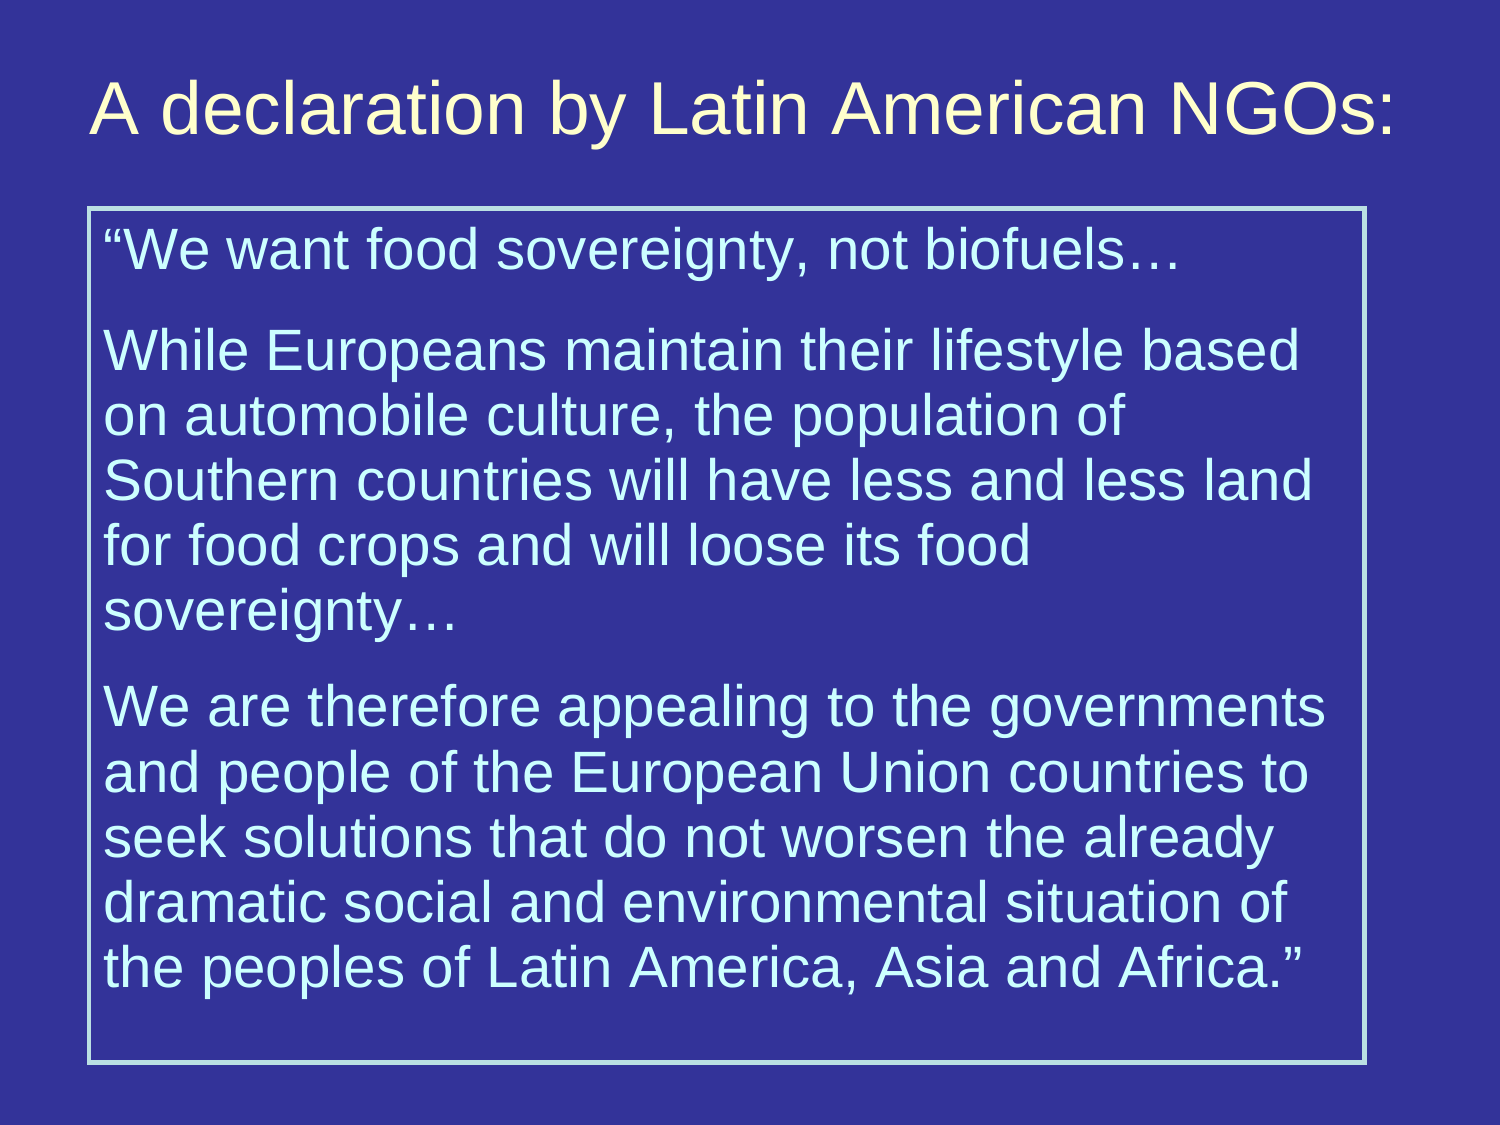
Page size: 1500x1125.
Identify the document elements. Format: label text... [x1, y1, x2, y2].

title A declaration by Latin American NGOs: [75, 45, 1426, 173]
text_box “We want food sovereignty, not biofuels… While Europeans maintain their lifestyle based on automobile culture, the population of Southern countries will have less and less land for food crops and will loose its food sovereignty… We are therefore appealing to the governments and people of the European Union countries to seek solutions that do not worsen the already dramatic social and environmental situation of the peoples of Latin America, Asia and Africa.” [88, 208, 1365, 1063]
